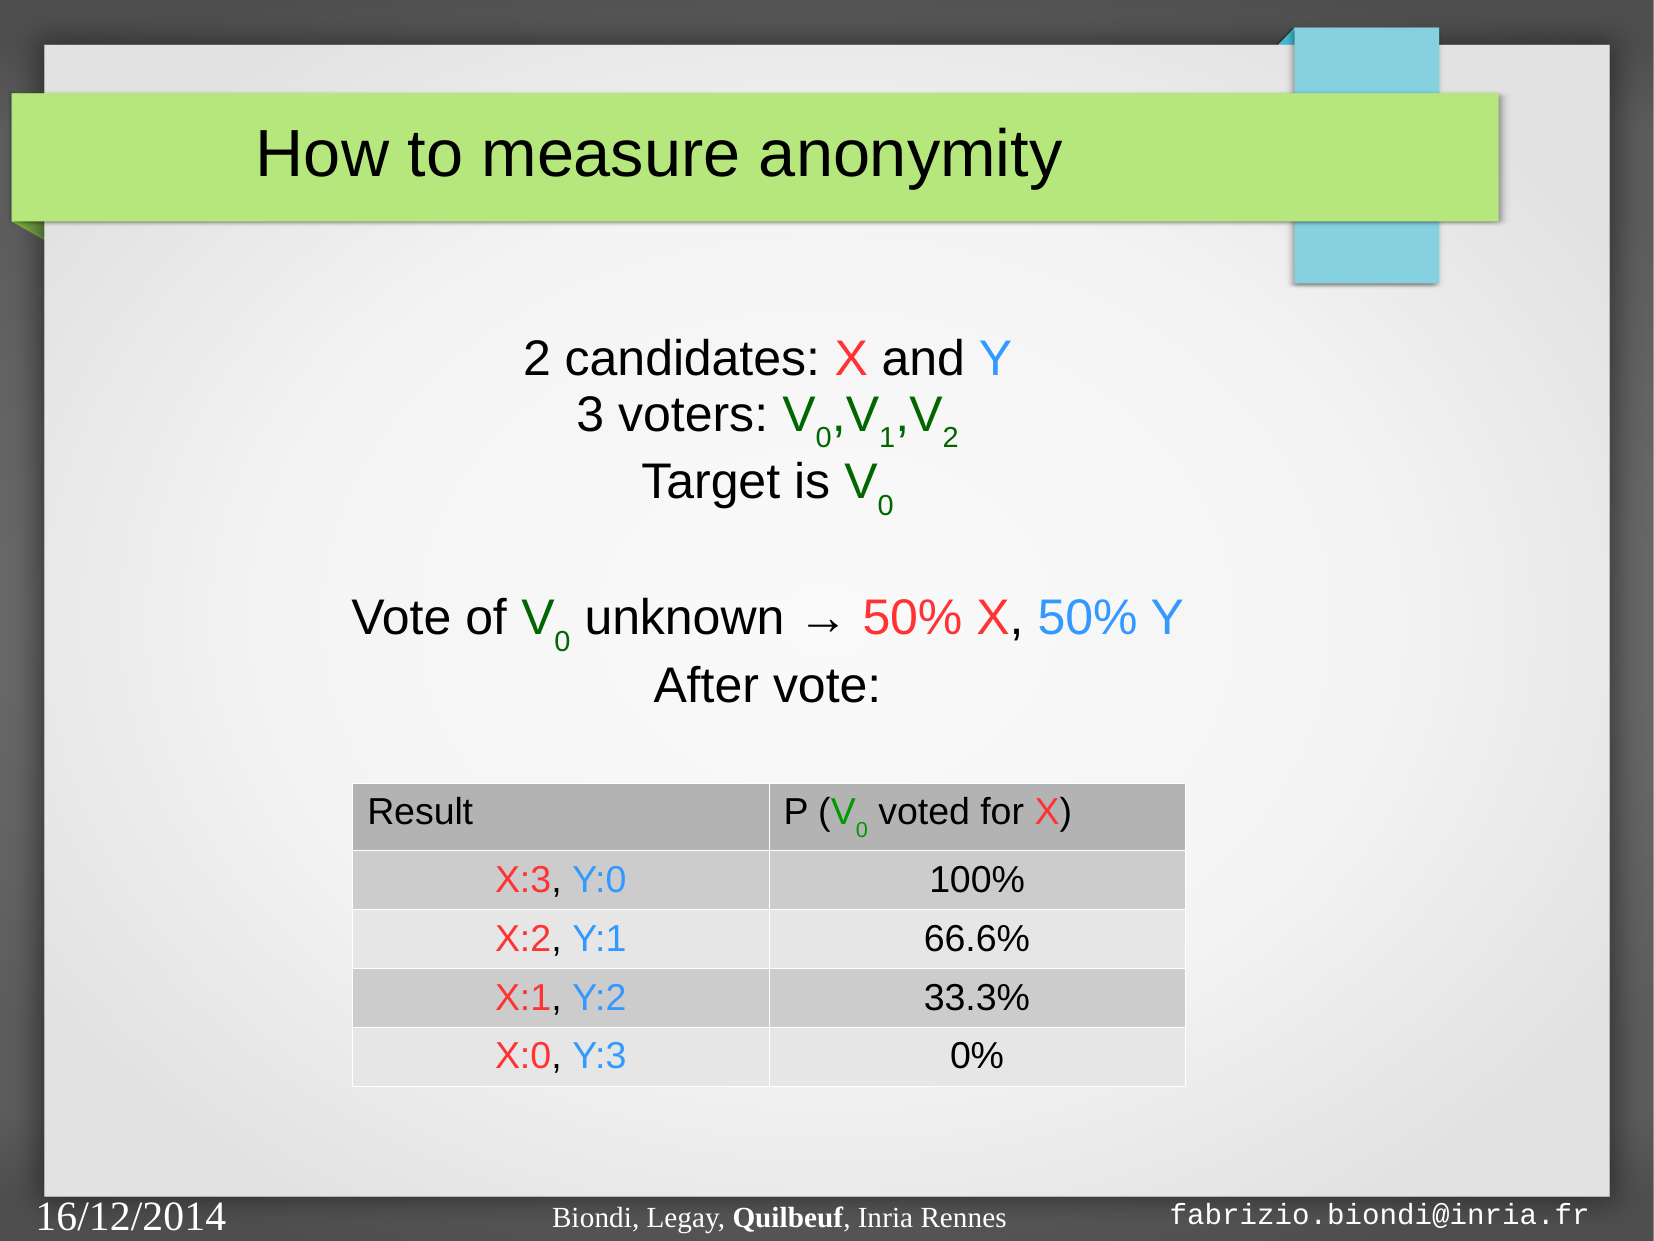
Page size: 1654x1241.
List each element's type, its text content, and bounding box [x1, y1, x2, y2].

table_cell 0% [770, 1028, 1185, 1086]
table_cell 66.6% [770, 910, 1185, 968]
picture [0, 0, 1654, 1241]
table_cell X:0, Y:3 [353, 1028, 769, 1086]
table_cell X:3, Y:0 [353, 851, 769, 909]
table_header Result [353, 784, 769, 850]
table_cell 100% [770, 851, 1185, 909]
table_header P (V0 voted for X) [770, 784, 1185, 850]
table_cell X:2, Y:1 [353, 910, 769, 968]
text_box 2 candidates: X and Y 3 voters: V0,V1,V2 Target is V0 Vote of V0 unknown → 50% X, 50% Y After vote: [212, 313, 1323, 1126]
title How to measure anonymity [70, 94, 1583, 213]
table_cell X:1, Y:2 [353, 969, 769, 1027]
table_cell 33.3% [770, 969, 1185, 1027]
